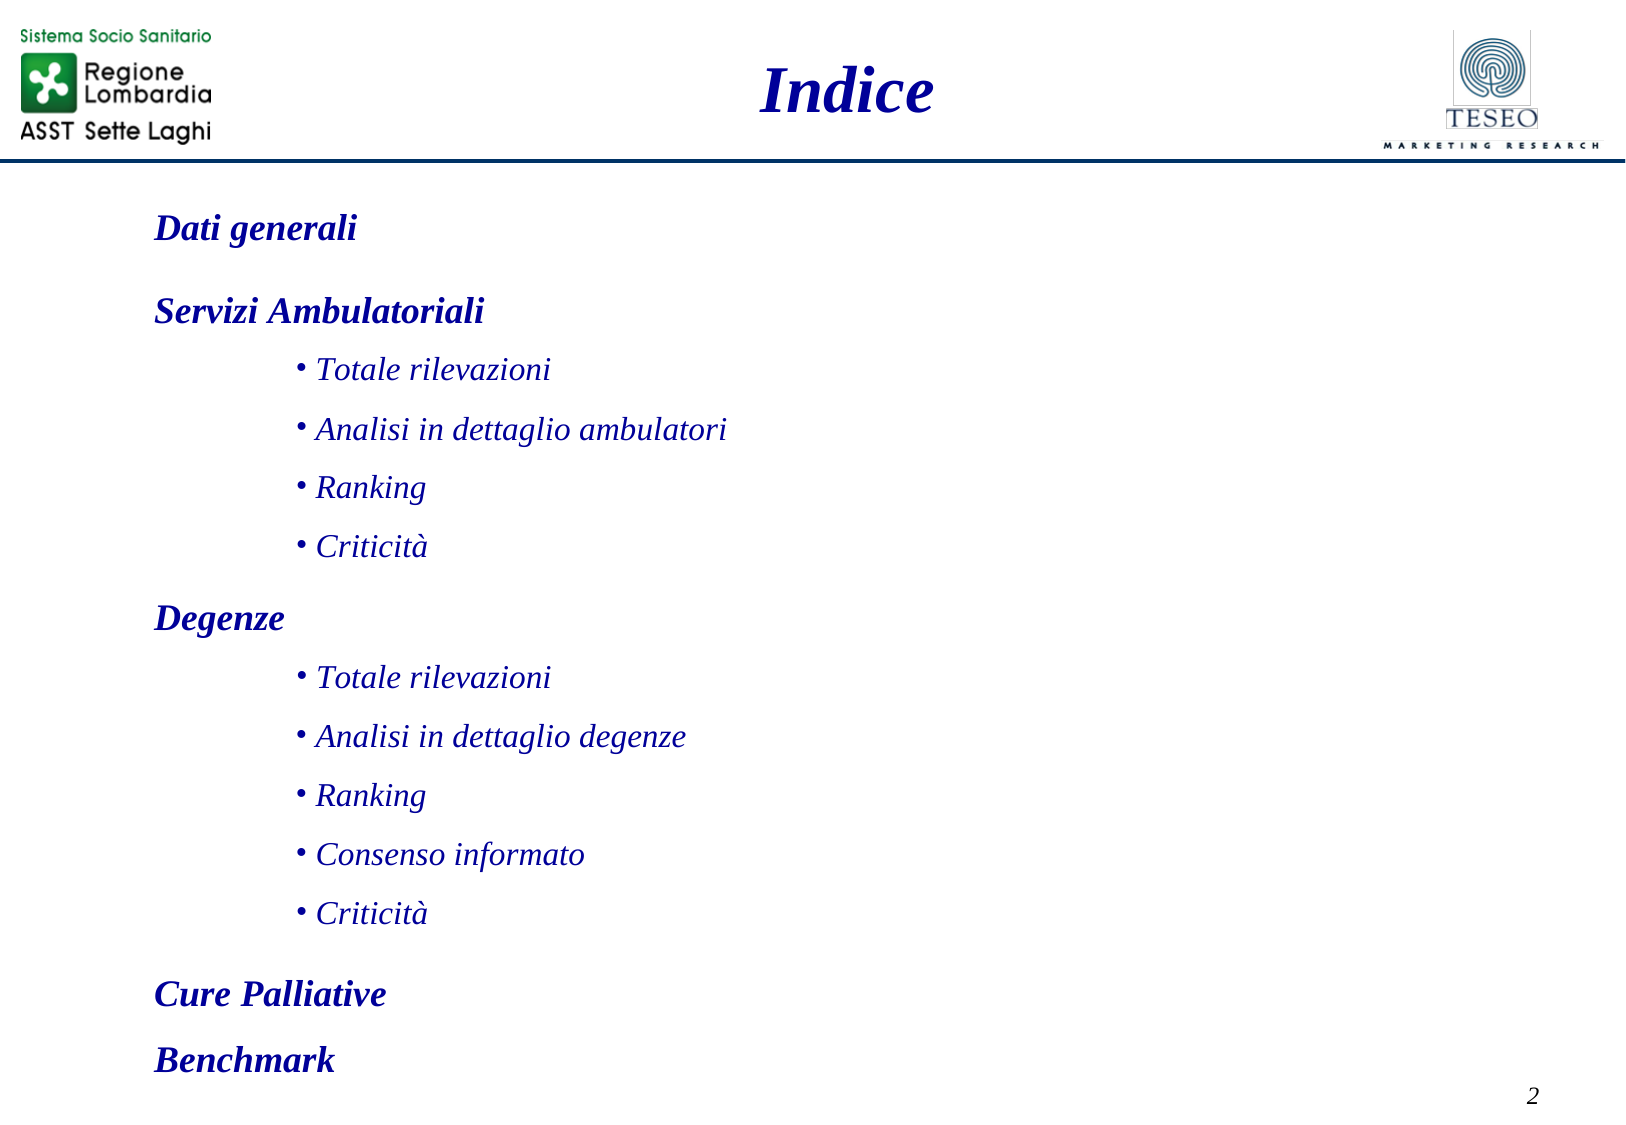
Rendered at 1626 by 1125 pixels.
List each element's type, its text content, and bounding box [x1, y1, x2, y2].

text_box Analisi in dettaglio ambulatori [280, 397, 884, 455]
text_box Analisi in dettaglio degenze [280, 704, 943, 763]
picture [1381, 30, 1604, 149]
text_box Indice [387, 31, 1309, 141]
text_box Criticità [280, 881, 884, 942]
text_box Dati generali [139, 196, 1463, 256]
text_box Servizi Ambulatoriali [139, 278, 1463, 338]
text_box Consenso informato [280, 822, 943, 882]
text_box Totale rilevazioni [281, 645, 873, 705]
text_box Ranking [280, 455, 884, 515]
text_box Ranking [280, 763, 943, 822]
text_box Criticità [280, 515, 884, 575]
text_box Totale rilevazioni [280, 337, 860, 398]
text_box Degenze [139, 586, 1463, 646]
text_box Cure Palliative [139, 961, 1463, 1021]
text_box Benchmark [139, 1028, 1463, 1088]
picture [21, 26, 211, 148]
